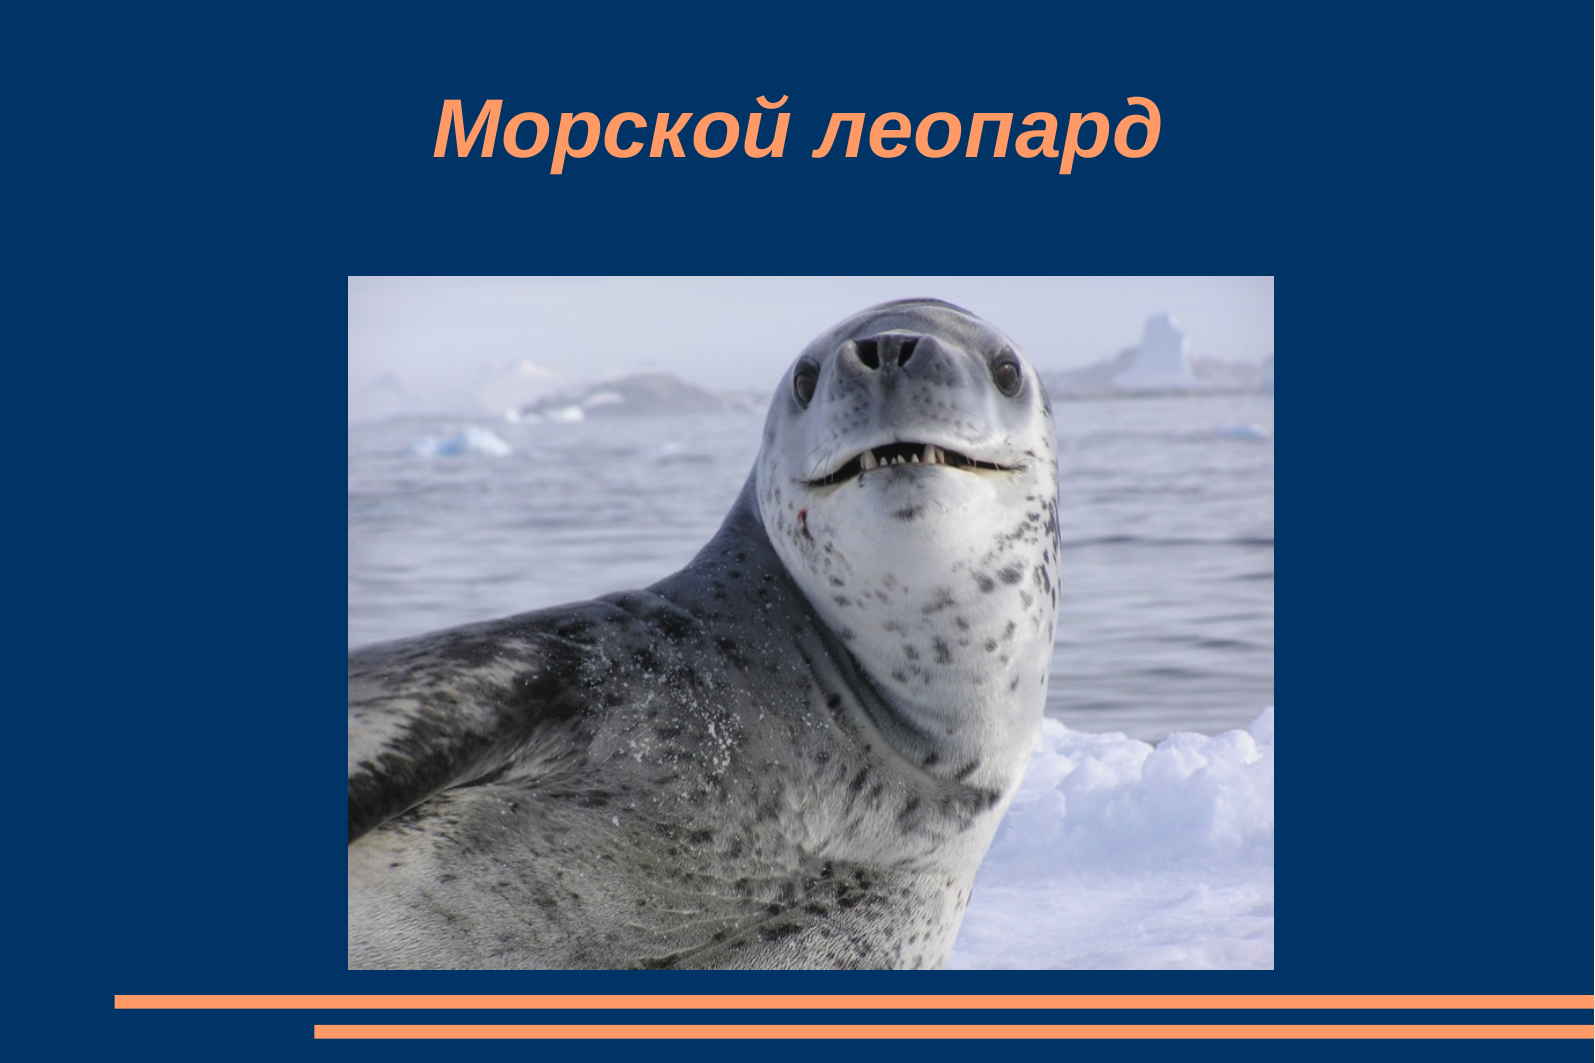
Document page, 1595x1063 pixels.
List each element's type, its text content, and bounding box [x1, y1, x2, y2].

picture [348, 276, 1274, 970]
title Морской леопард [117, 39, 1479, 218]
